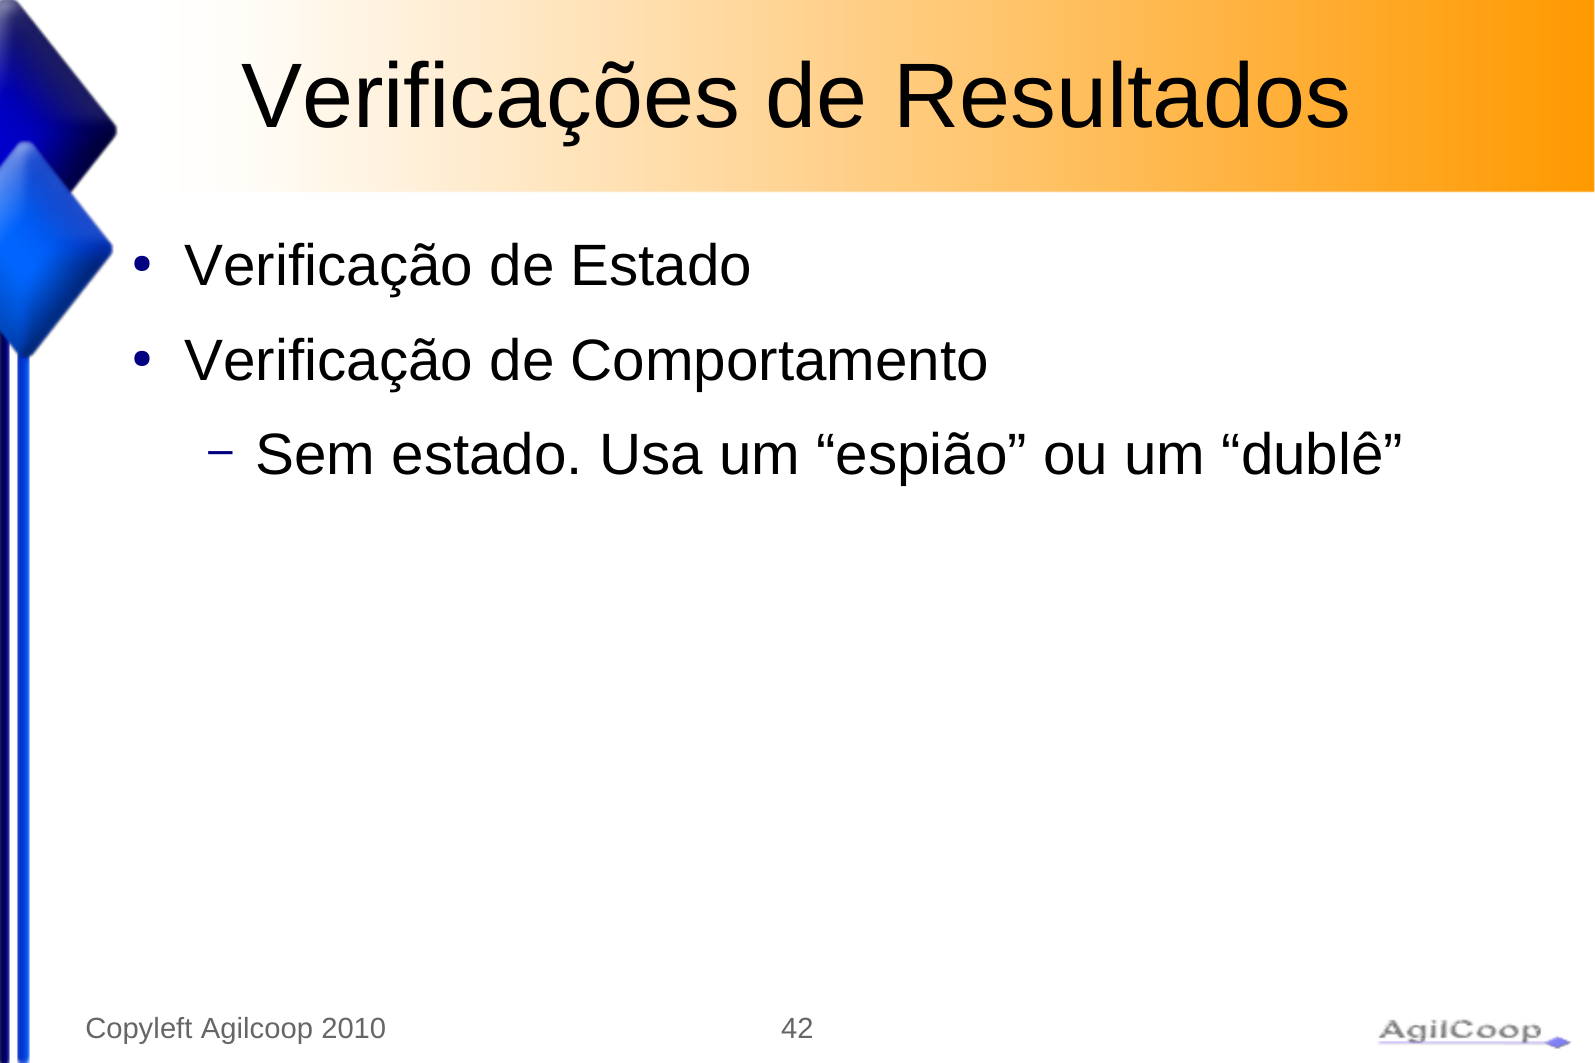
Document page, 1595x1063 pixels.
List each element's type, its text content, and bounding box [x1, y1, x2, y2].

list Verificação de Estado Verificação de Comportamento Sem estado. Usa um “espião” ou um “dublê” [113, 232, 1549, 962]
picture [0, 0, 1595, 1063]
title Verificações de Resultados [79, 6, 1515, 185]
